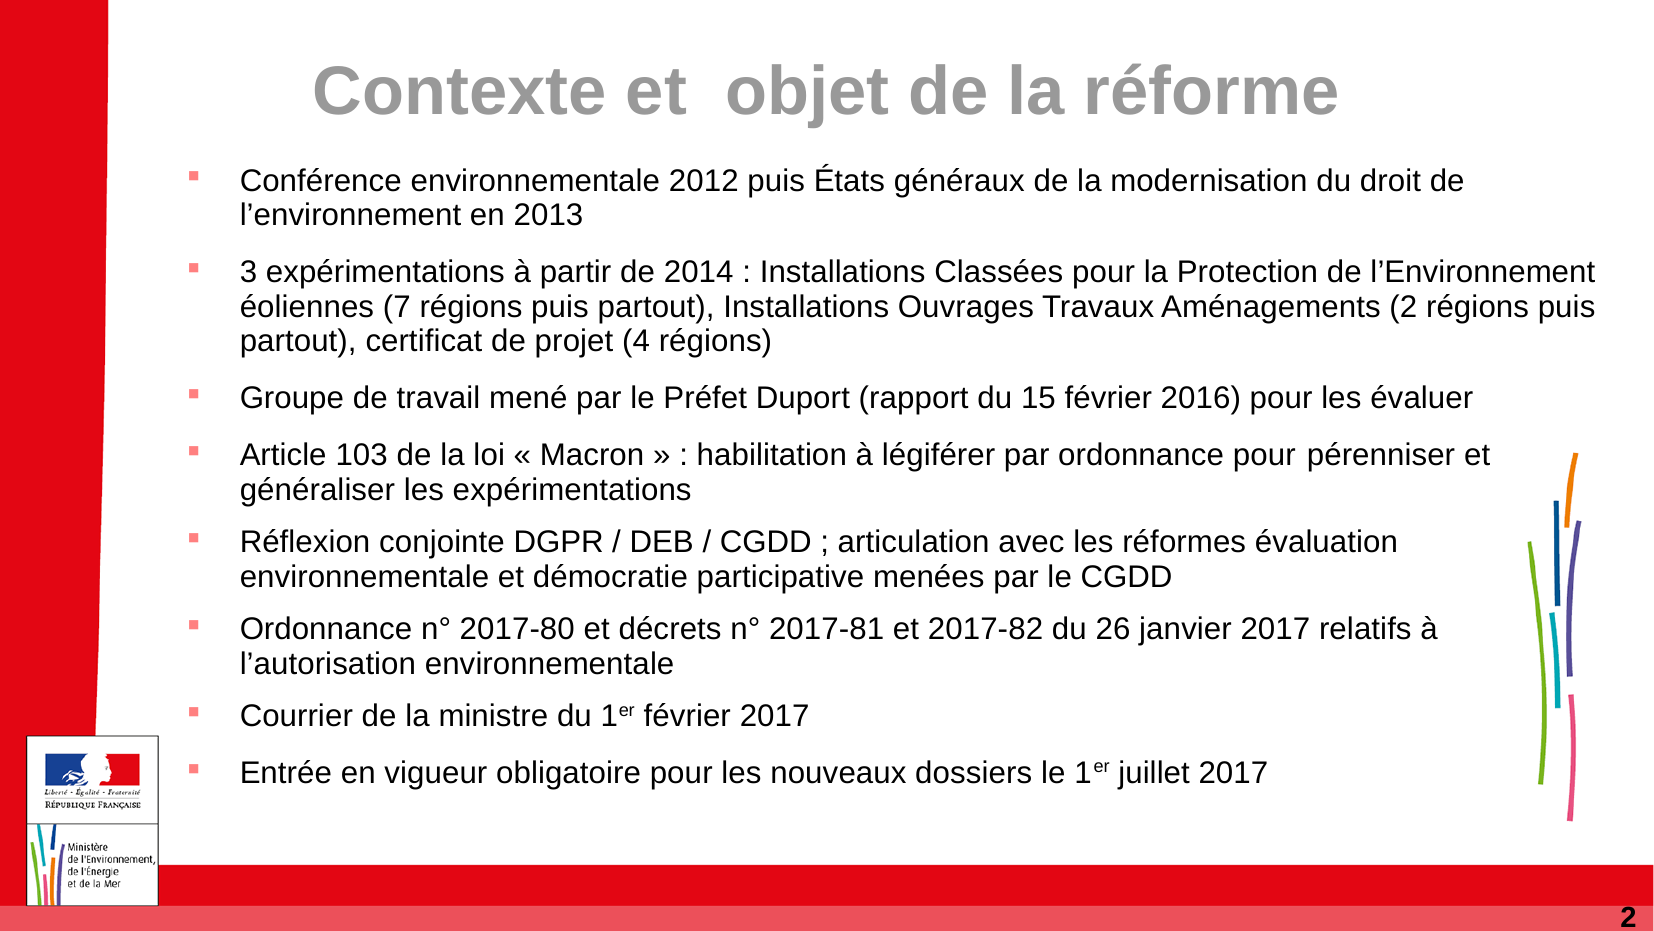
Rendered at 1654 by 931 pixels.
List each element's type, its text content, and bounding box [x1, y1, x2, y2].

list Conférence environnementale 2012 puis États généraux de la modernisation du droit de l’environnement en 2013 3 expérimentations à partir de 2014 : Installations Classées pour la Protection de l’Environnement éoliennes (7 régions puis partout), Installations Ouvrages Travaux Aménagements (2 régions puis partout), certificat de projet (4 régions) Groupe de travail mené par le Préfet Duport (rapport du 15 février 2016) pour les évaluer Article 103 de la loi « Macron » : habilitation à légiférer par ordonnance pour pérenniser et généraliser les expérimentations Réflexion conjointe DGPR / DEB / CGDD ; articulation avec les réformes évaluation environnementale et démocratie participative menées par le CGDD Ordonnance n° 2017-80 et décrets n° 2017-81 et 2017-82 du 26 janvier 2017 relatifs à l’autorisation environnementale Courrier de la ministre du 1er février 2017 Entrée en vigueur obligatoire pour les nouveaux dossiers le 1er juillet 2017 [168, 162, 1601, 865]
picture [0, 0, 1654, 931]
title Contexte et objet de la réforme [82, 13, 1571, 169]
